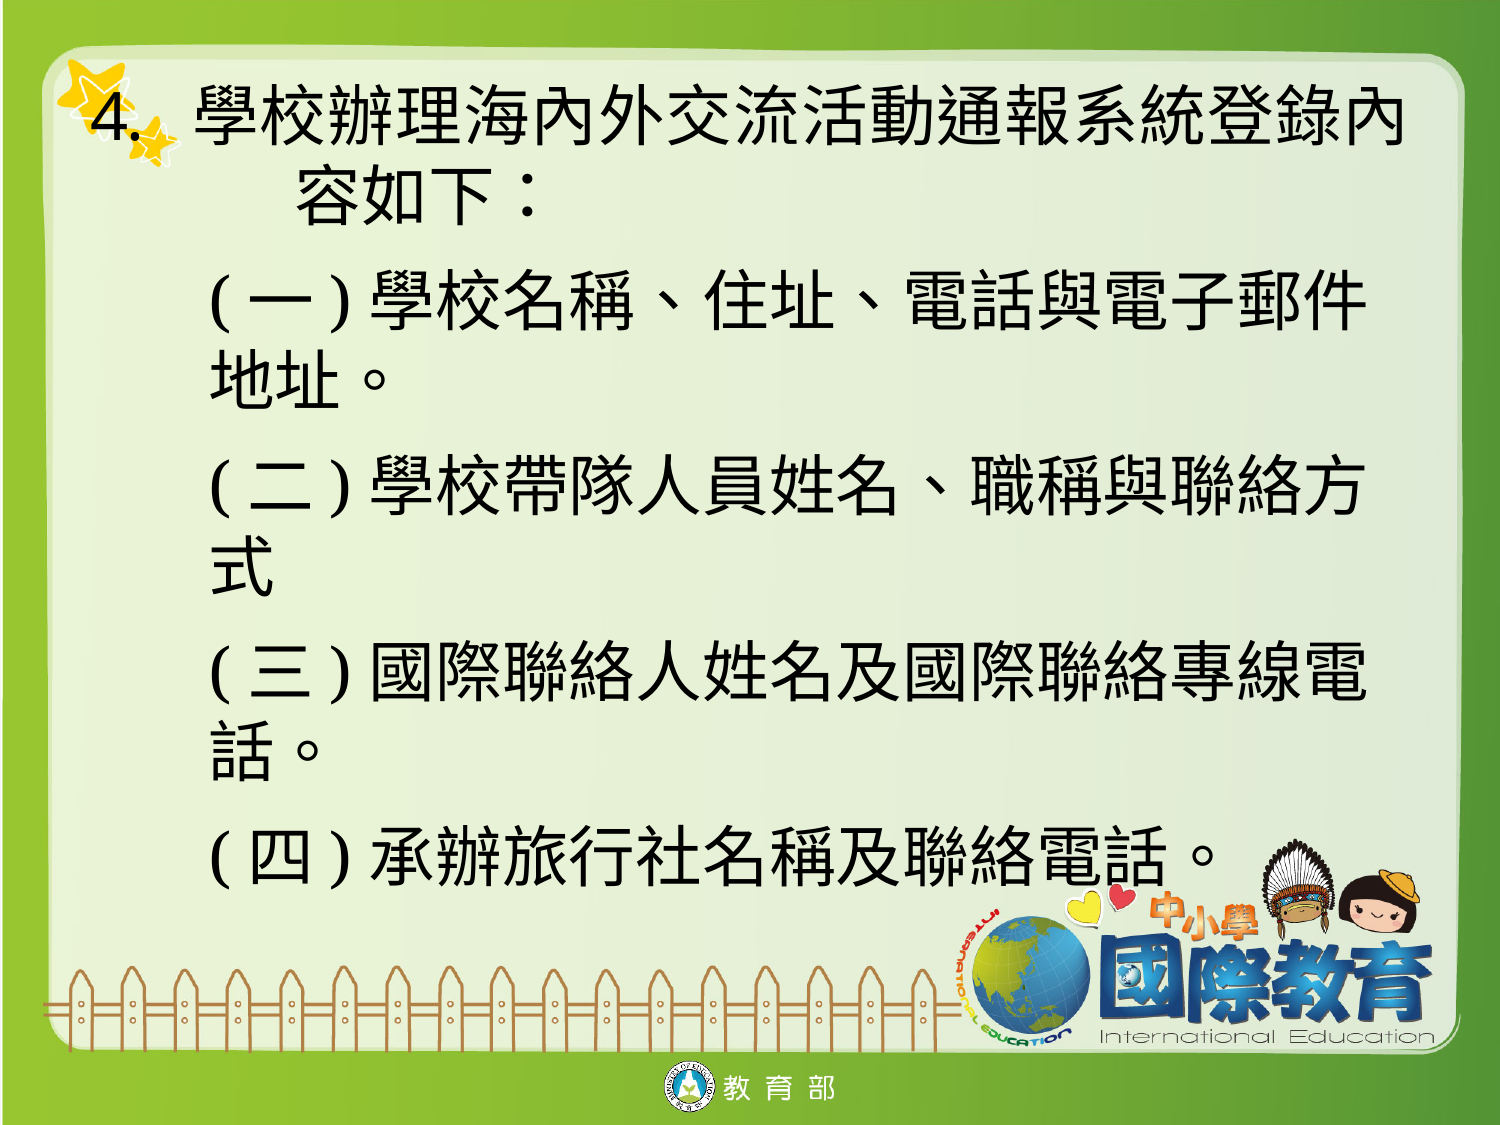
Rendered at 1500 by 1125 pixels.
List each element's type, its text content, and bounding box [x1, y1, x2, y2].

list 學校辦理海內外交流活動通報系統登錄內容如下： (一)學校名稱、住址、電話與電子郵件地址。 (二)學校帶隊人員姓名、職稱與聯絡方式 (三)國際聯絡人姓名及國際聯絡專線電話。 (四)承辦旅行社名稱及聯絡電話。 [75, 66, 1426, 965]
